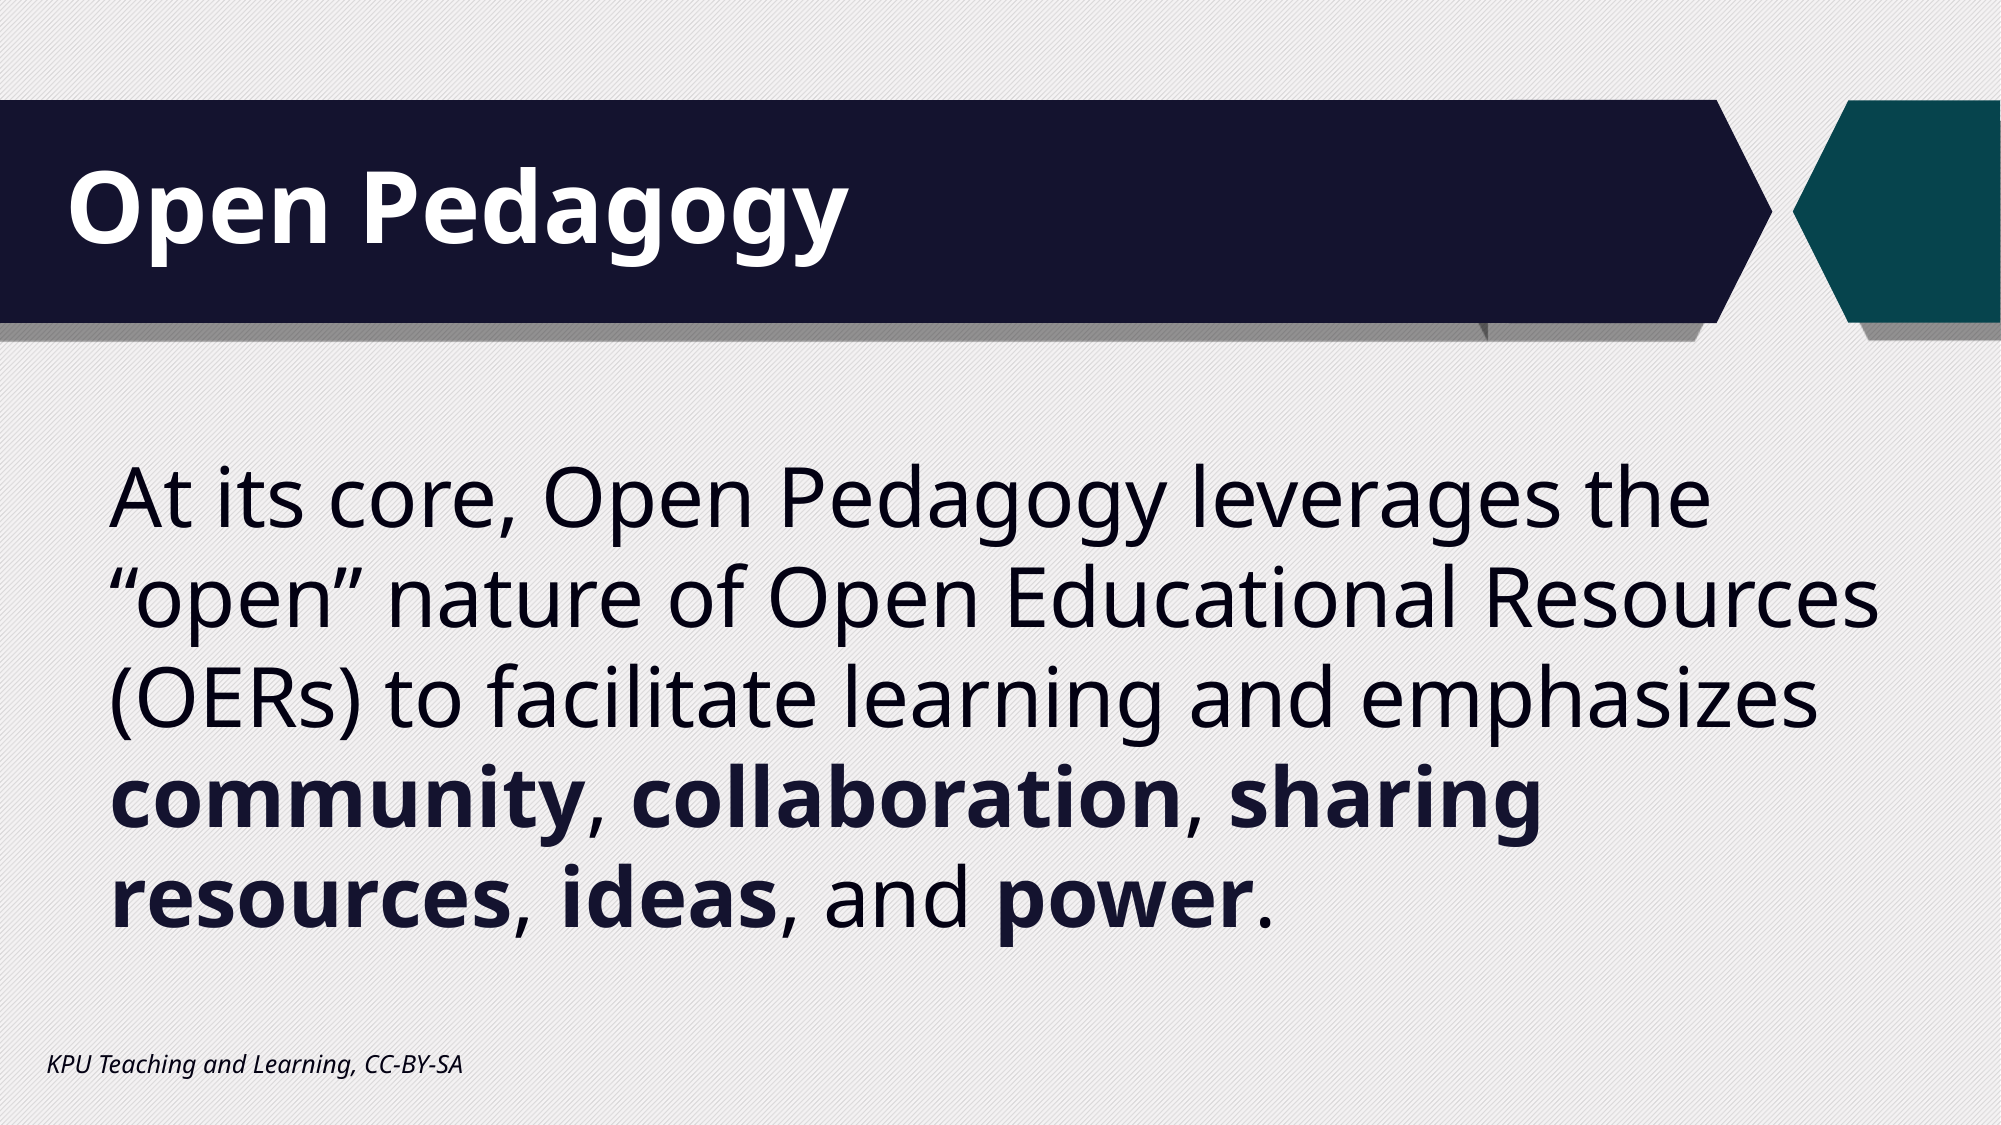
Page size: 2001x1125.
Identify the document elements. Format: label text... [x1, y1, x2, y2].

list At its core, Open Pedagogy leverages the “open” nature of Open Educational Resources (OERs) to facilitate learning and emphasizes community, collaboration, sharing resources, ideas, and power. [94, 388, 1906, 1000]
title Open Pedagogy [50, 122, 1689, 300]
text_box KPU Teaching and Learning, CC-BY-SA [31, 1033, 1159, 1094]
